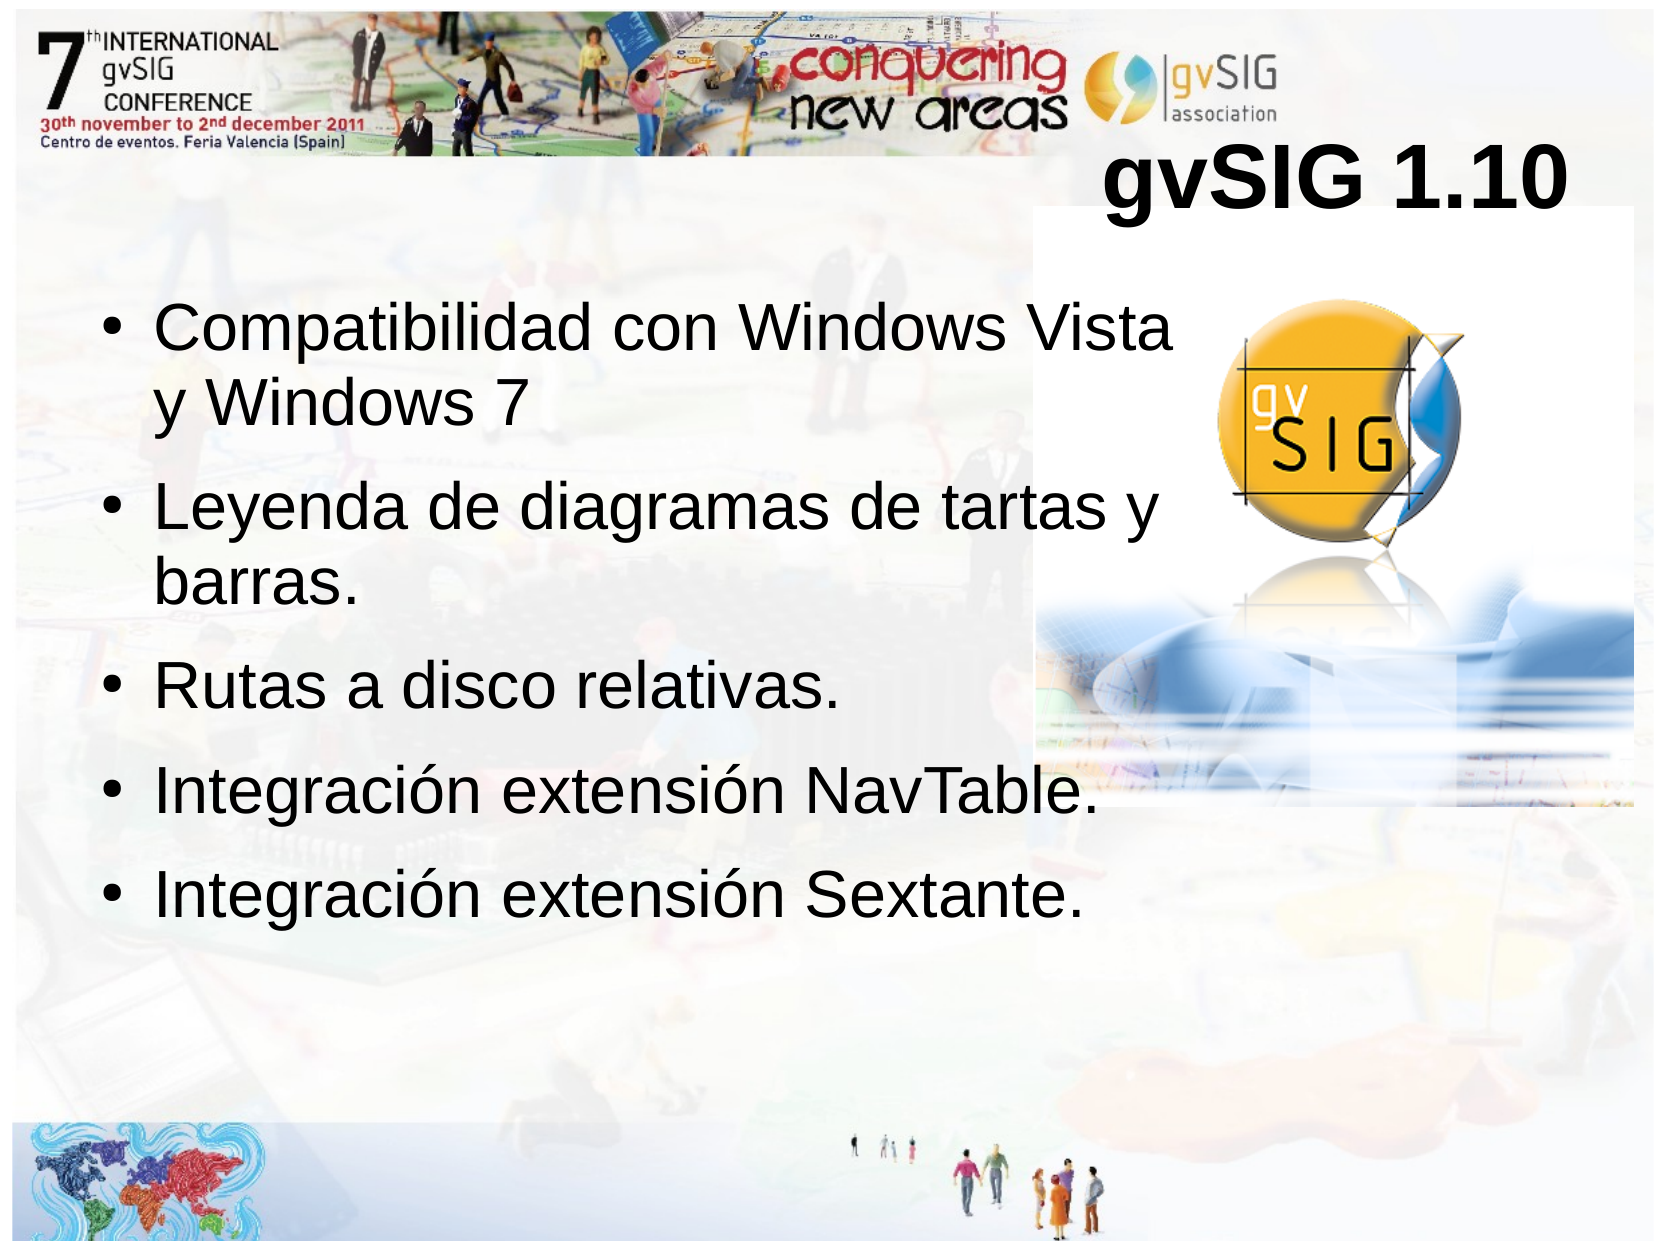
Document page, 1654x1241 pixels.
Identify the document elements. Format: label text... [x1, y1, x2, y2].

picture [12, 9, 1654, 1241]
title gvSIG 1.10 [82, 73, 1571, 281]
list Compatibilidad con Windows Vista y Windows 7 Leyenda de diagramas de tartas y barras. Rutas a disco relativas. Integración extensión NavTable. Integración extensión Sextante. [82, 290, 1211, 1109]
